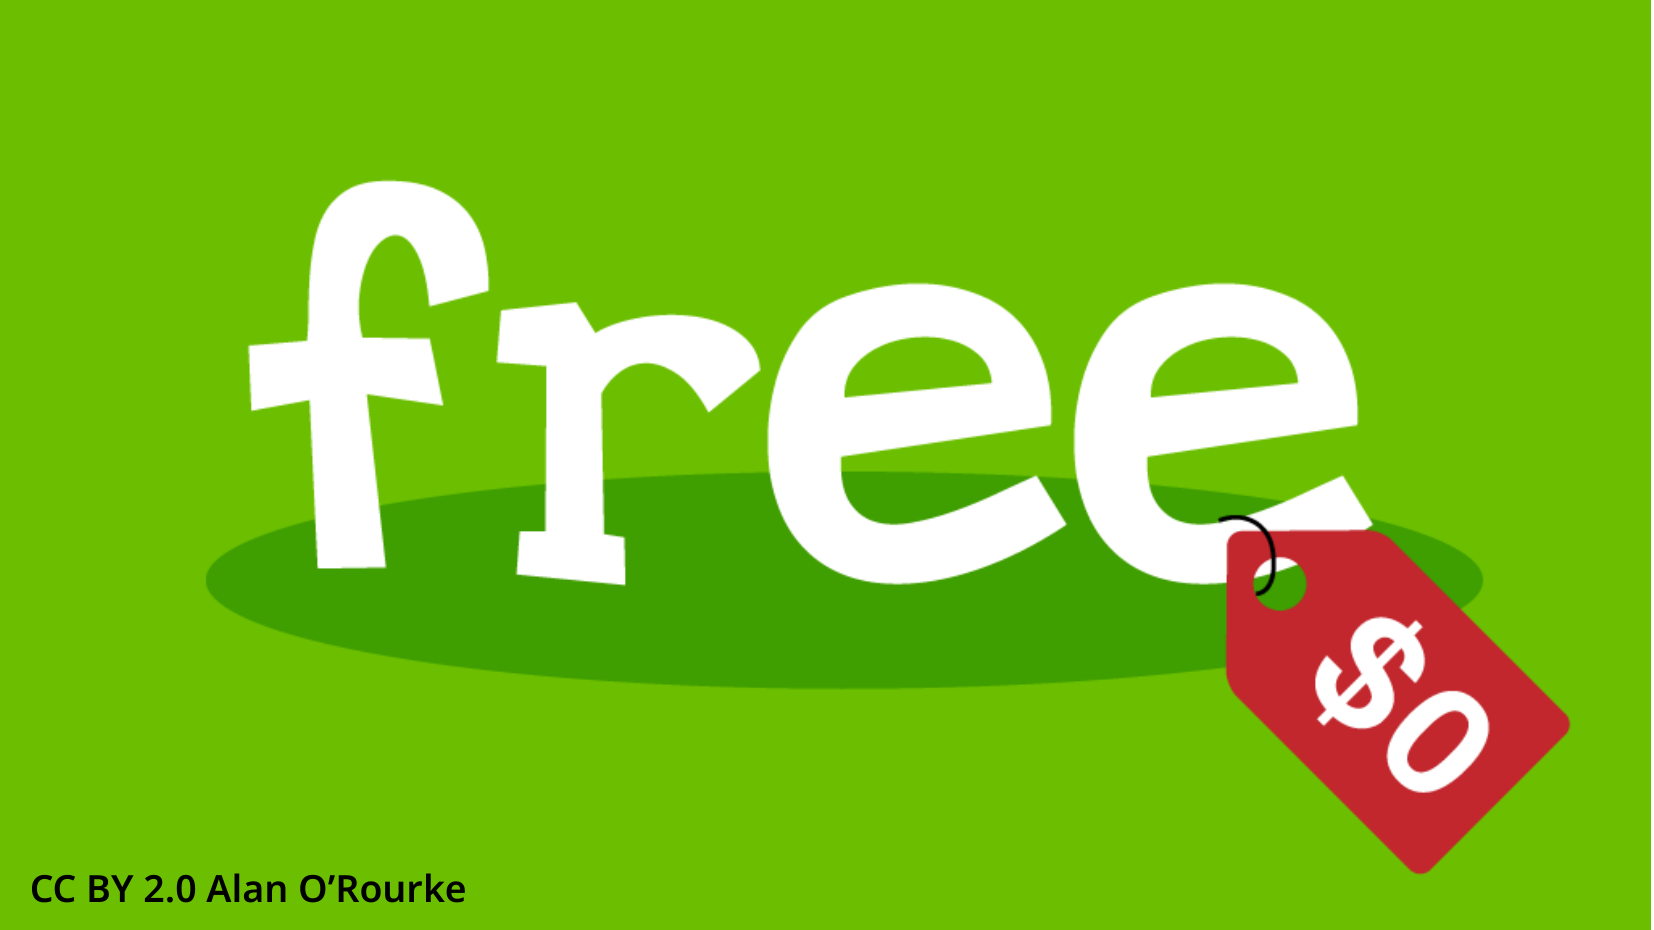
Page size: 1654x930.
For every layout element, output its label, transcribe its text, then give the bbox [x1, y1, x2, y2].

text_box CC BY 2.0 Alan O’Rourke [15, 855, 782, 916]
picture [0, 0, 1651, 930]
